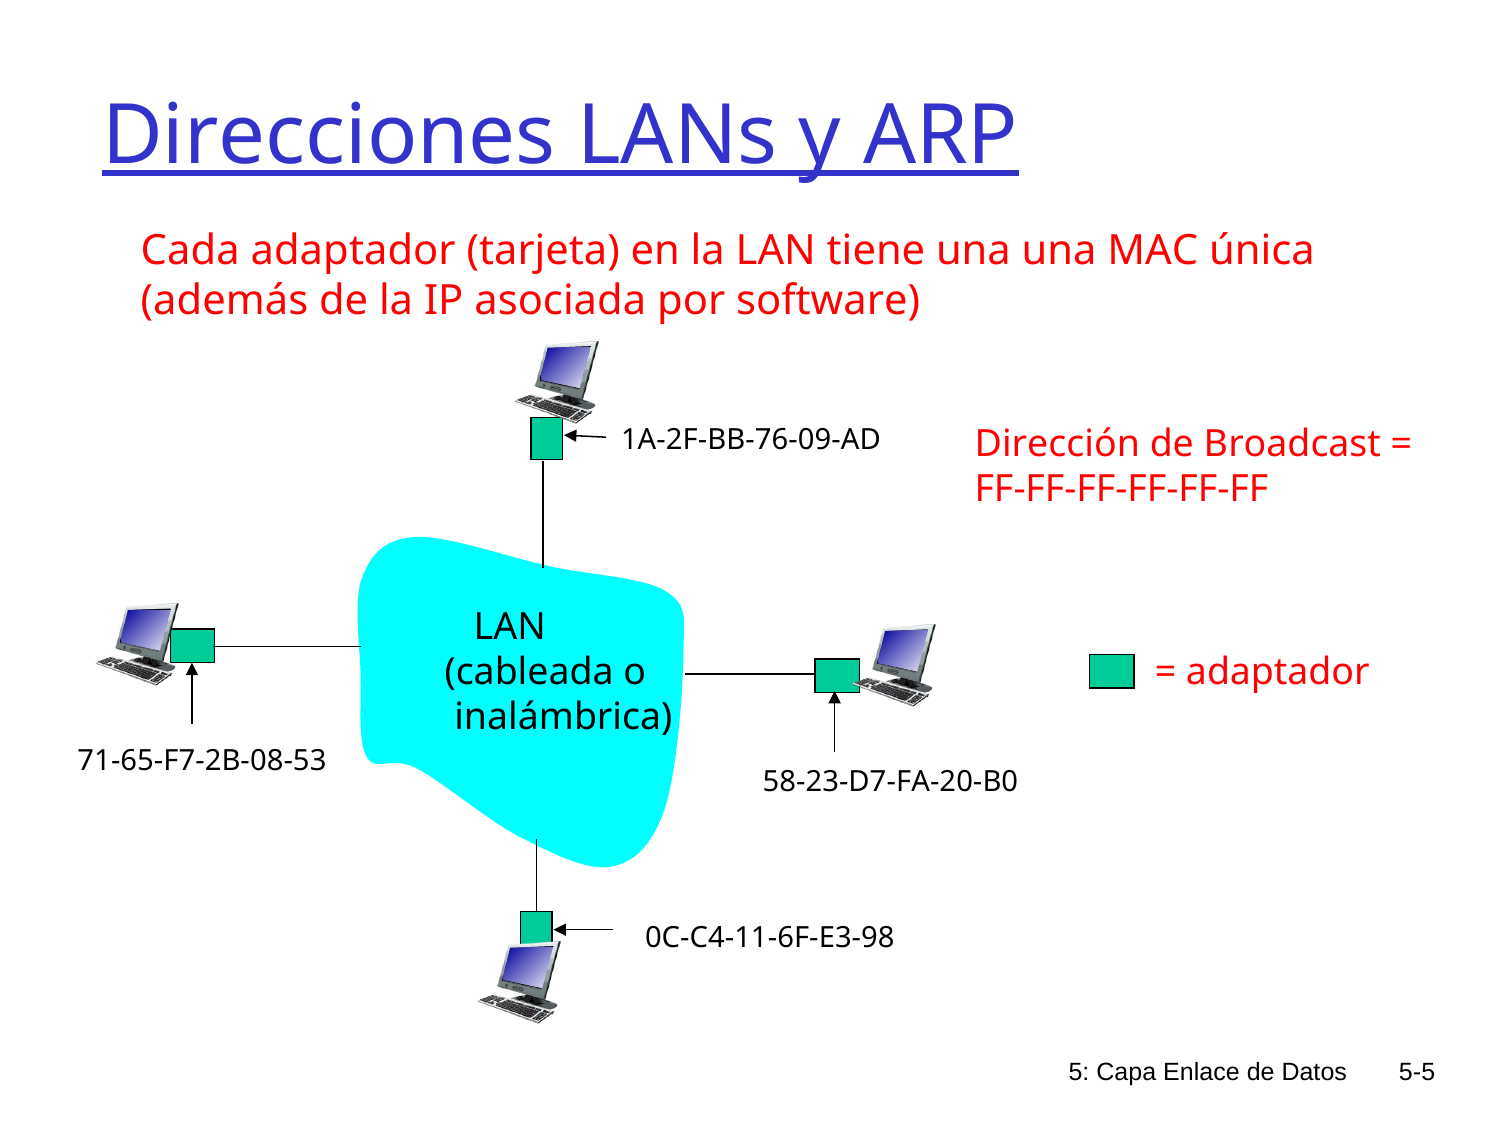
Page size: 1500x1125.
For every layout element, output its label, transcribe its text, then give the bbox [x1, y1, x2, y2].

text_box 1A-2F-BB-76-09-AD [606, 412, 897, 464]
text_box 71-65-F7-2B-08-53 [62, 733, 342, 785]
text_box [357, 536, 677, 868]
text_box Cada adaptador (tarjeta) en la LAN tiene una una MAC única (además de la IP asociada por software) [125, 215, 1372, 332]
picture [832, 620, 938, 713]
text_box 0C-C4-11-6F-E3-98 [630, 911, 910, 962]
text_box = adaptador [1140, 638, 1385, 700]
picture [494, 337, 601, 430]
picture [75, 599, 181, 692]
picture [457, 937, 563, 1030]
text_box [119, 608, 172, 651]
text_box Dirección de Broadcast = FF-FF-FF-FF-FF-FF [959, 410, 1428, 517]
text_box [539, 346, 591, 389]
text_box [502, 946, 554, 989]
text_box [877, 629, 929, 672]
title Direcciones LANs y ARP [87, 37, 1363, 225]
text_box 58-23-D7-FA-20-B0 [747, 754, 1034, 806]
text_box LAN (cableada o inalámbrica) [429, 594, 688, 746]
